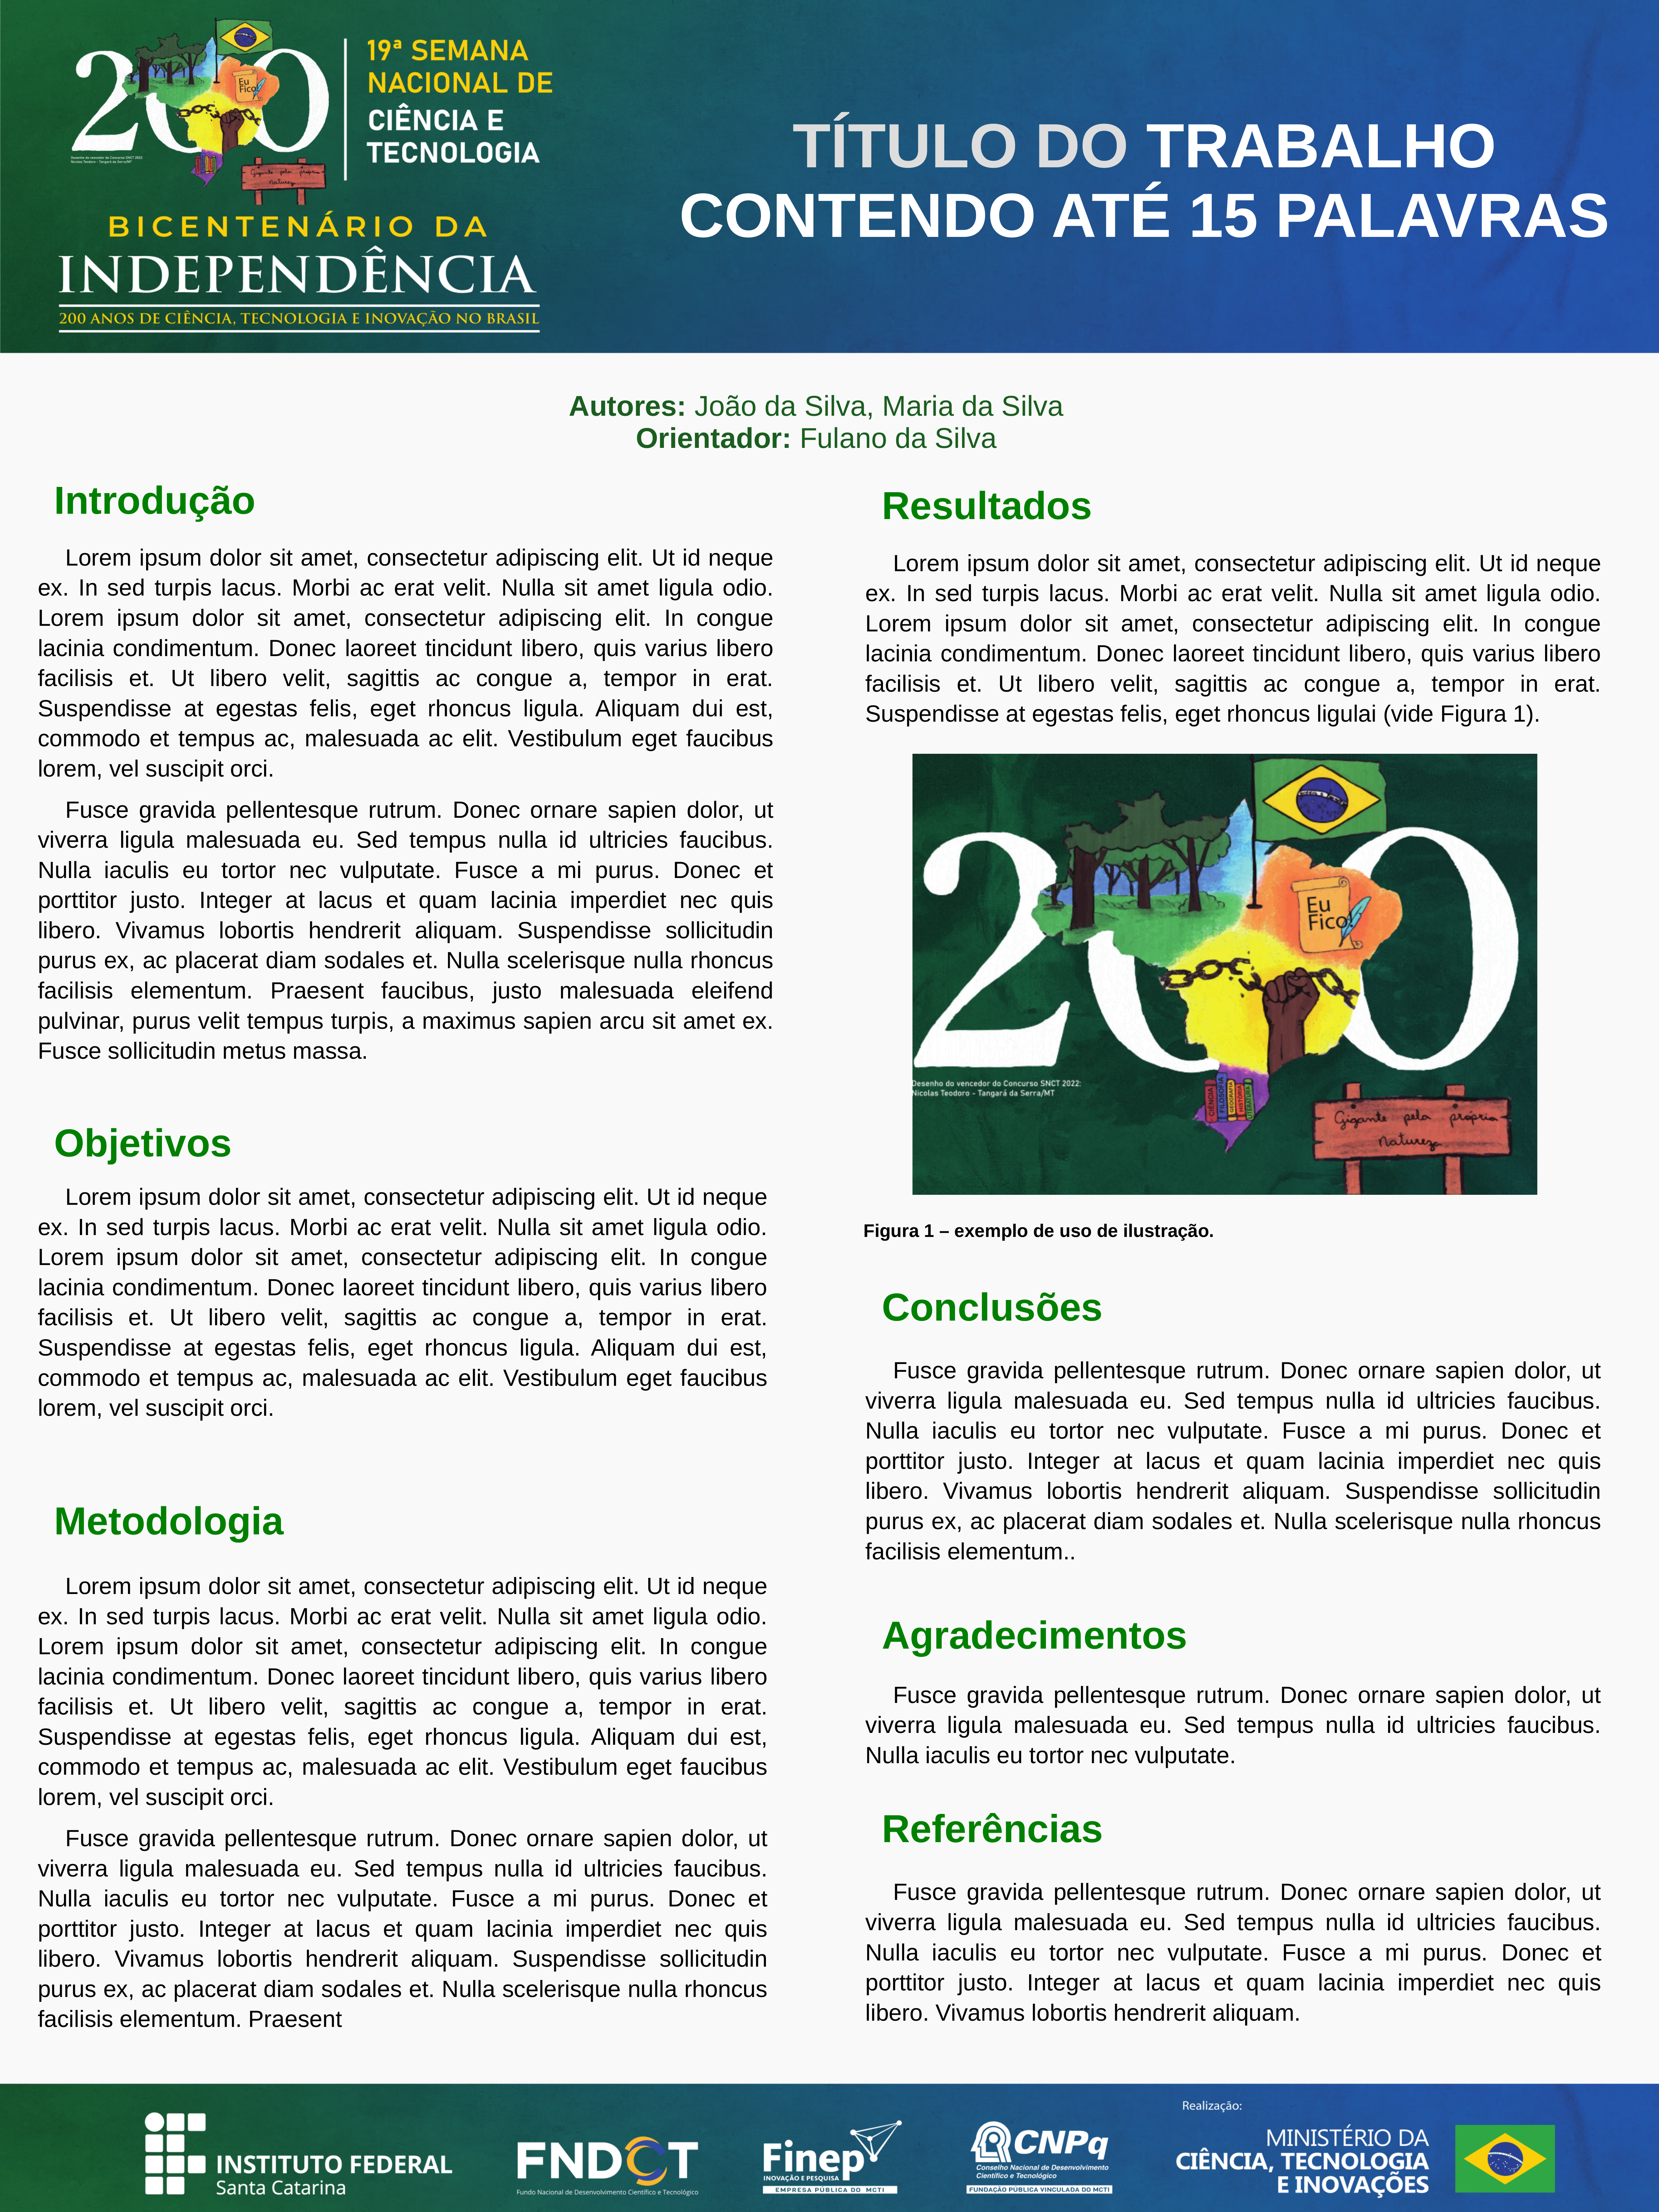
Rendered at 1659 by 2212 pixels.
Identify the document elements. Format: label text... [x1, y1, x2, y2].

text_box Resultados [861, 479, 1169, 532]
text_box Metodologia [33, 1491, 339, 1547]
text_box Lorem ipsum dolor sit amet, consectetur adipiscing elit. Ut id neque ex. In sed turpis lacus. Morbi ac erat velit. Nulla sit amet ligula odio. Lorem ipsum dolor sit amet, consectetur adipiscing elit. In congue lacinia condimentum. Donec laoreet tincidunt libero, quis varius libero facilisis et. Ut libero velit, sagittis ac congue a, tempor in erat. Suspendisse at egestas felis, eget rhoncus ligula. Aliquam dui est, commodo et tempus ac, malesuada ac elit. Vestibulum eget faucibus lorem, vel suscipit orci. Fusce gravida pellentesque rutrum. Donec ornare sapien dolor, ut viverra ligula malesuada eu. Sed tempus nulla id ultricies faucibus. Nulla iaculis eu tortor nec vulputate. Fusce a mi purus. Donec et porttitor justo. Integer at lacus et quam lacinia imperdiet nec quis libero. Vivamus lobortis hendrerit aliquam. Suspendisse sollicitudin purus ex, ac placerat diam sodales et. Nulla scelerisque nulla rhoncus facilisis elementum. Praesent faucibus, justo malesuada eleifend pulvinar, purus velit tempus turpis, a maximus sapien arcu sit amet ex. Fusce sollicitudin metus massa. [33, 538, 779, 1127]
text_box Fusce gravida pellentesque rutrum. Donec ornare sapien dolor, ut viverra ligula malesuada eu. Sed tempus nulla id ultricies faucibus. Nulla iaculis eu tortor nec vulputate. Fusce a mi purus. Donec et porttitor justo. Integer at lacus et quam lacinia imperdiet nec quis libero. Vivamus lobortis hendrerit aliquam. [861, 1873, 1607, 2028]
text_box Introdução [33, 479, 311, 526]
text_box Figura 1 – exemplo de uso de ilustração. [859, 1218, 1408, 1243]
text_box Lorem ipsum dolor sit amet, consectetur adipiscing elit. Ut id neque ex. In sed turpis lacus. Morbi ac erat velit. Nulla sit amet ligula odio. Lorem ipsum dolor sit amet, consectetur adipiscing elit. In congue lacinia condimentum. Donec laoreet tincidunt libero, quis varius libero facilisis et. Ut libero velit, sagittis ac congue a, tempor in erat. Suspendisse at egestas felis, eget rhoncus ligulai (vide Figura 1). [861, 544, 1607, 741]
text_box Autores: João da Silva, Maria da Silva Orientador: Fulano da Silva [33, 365, 1600, 479]
text_box Fusce gravida pellentesque rutrum. Donec ornare sapien dolor, ut viverra ligula malesuada eu. Sed tempus nulla id ultricies faucibus. Nulla iaculis eu tortor nec vulputate. Fusce a mi purus. Donec et porttitor justo. Integer at lacus et quam lacinia imperdiet nec quis libero. Vivamus lobortis hendrerit aliquam. Suspendisse sollicitudin purus ex, ac placerat diam sodales et. Nulla scelerisque nulla rhoncus facilisis elementum.. [861, 1351, 1607, 1578]
text_box Agradecimentos [861, 1605, 1460, 1661]
picture [0, 0, 1659, 2212]
text_box Fusce gravida pellentesque rutrum. Donec ornare sapien dolor, ut viverra ligula malesuada eu. Sed tempus nulla id ultricies faucibus. Nulla iaculis eu tortor nec vulputate. [861, 1675, 1607, 1794]
text_box Objetivos [33, 1127, 339, 1169]
text_box Lorem ipsum dolor sit amet, consectetur adipiscing elit. Ut id neque ex. In sed turpis lacus. Morbi ac erat velit. Nulla sit amet ligula odio. Lorem ipsum dolor sit amet, consectetur adipiscing elit. In congue lacinia condimentum. Donec laoreet tincidunt libero, quis varius libero facilisis et. Ut libero velit, sagittis ac congue a, tempor in erat. Suspendisse at egestas felis, eget rhoncus ligula. Aliquam dui est, commodo et tempus ac, malesuada ac elit. Vestibulum eget faucibus lorem, vel suscipit orci. [33, 1177, 773, 1464]
text_box Conclusões [861, 1277, 1460, 1333]
text_box TÍTULO DO TRABALHO CONTENDO ATÉ 15 PALAVRAS [671, 108, 1619, 253]
text_box Lorem ipsum dolor sit amet, consectetur adipiscing elit. Ut id neque ex. In sed turpis lacus. Morbi ac erat velit. Nulla sit amet ligula odio. Lorem ipsum dolor sit amet, consectetur adipiscing elit. In congue lacinia condimentum. Donec laoreet tincidunt libero, quis varius libero facilisis et. Ut libero velit, sagittis ac congue a, tempor in erat. Suspendisse at egestas felis, eget rhoncus ligula. Aliquam dui est, commodo et tempus ac, malesuada ac elit. Vestibulum eget faucibus lorem, vel suscipit orci. Fusce gravida pellentesque rutrum. Donec ornare sapien dolor, ut viverra ligula malesuada eu. Sed tempus nulla id ultricies faucibus. Nulla iaculis eu tortor nec vulputate. Fusce a mi purus. Donec et porttitor justo. Integer at lacus et quam lacinia imperdiet nec quis libero. Vivamus lobortis hendrerit aliquam. Suspendisse sollicitudin purus ex, ac placerat diam sodales et. Nulla scelerisque nulla rhoncus facilisis elementum. Praesent [33, 1567, 773, 2102]
text_box Referências [861, 1799, 1460, 1854]
